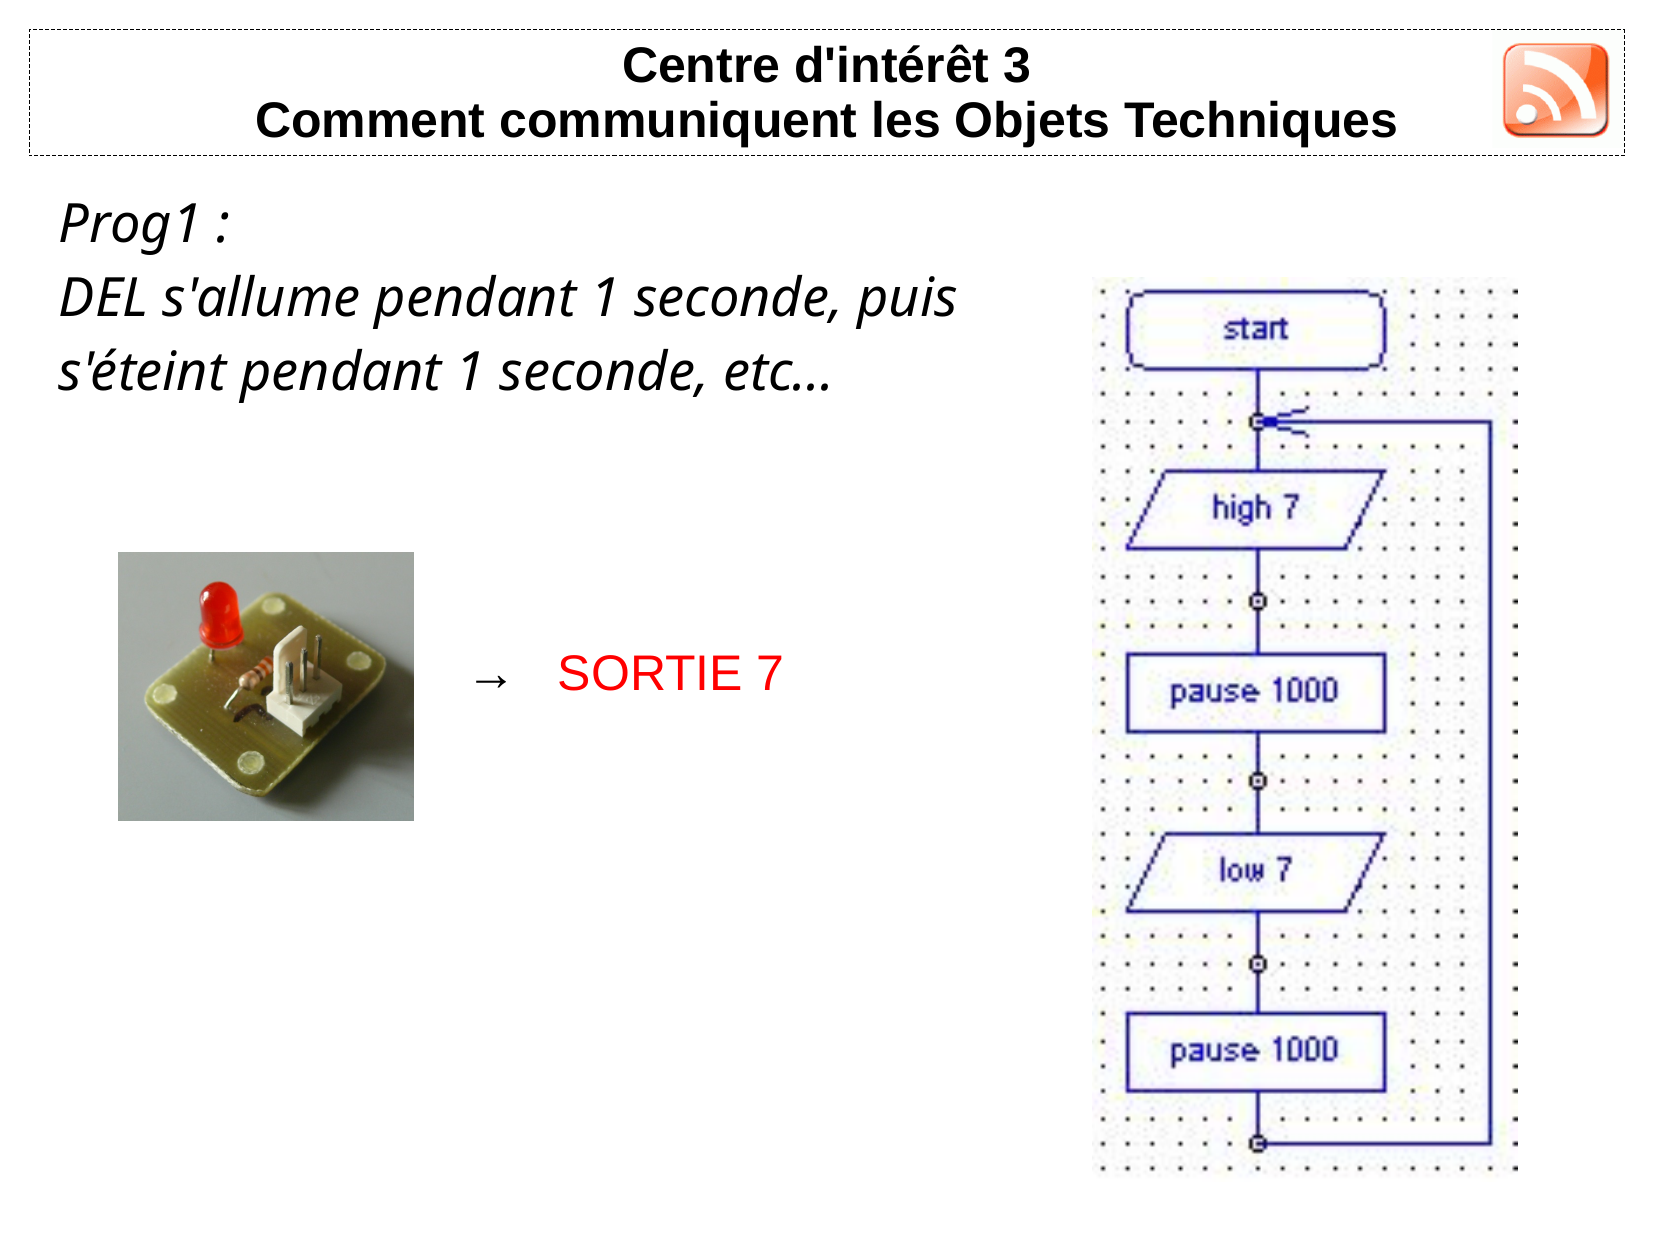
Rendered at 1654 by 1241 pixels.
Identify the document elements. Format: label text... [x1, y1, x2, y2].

text_box → SORTIE 7 [451, 637, 857, 727]
text_box Prog1 : DEL s'allume pendant 1 seconde, puis s'éteint pendant 1 seconde, etc... [44, 177, 1034, 419]
picture [118, 552, 414, 821]
text_box Centre d'intérêt 3 Comment communiquent les Objets Techniques [29, 29, 1625, 156]
picture [1092, 277, 1518, 1182]
